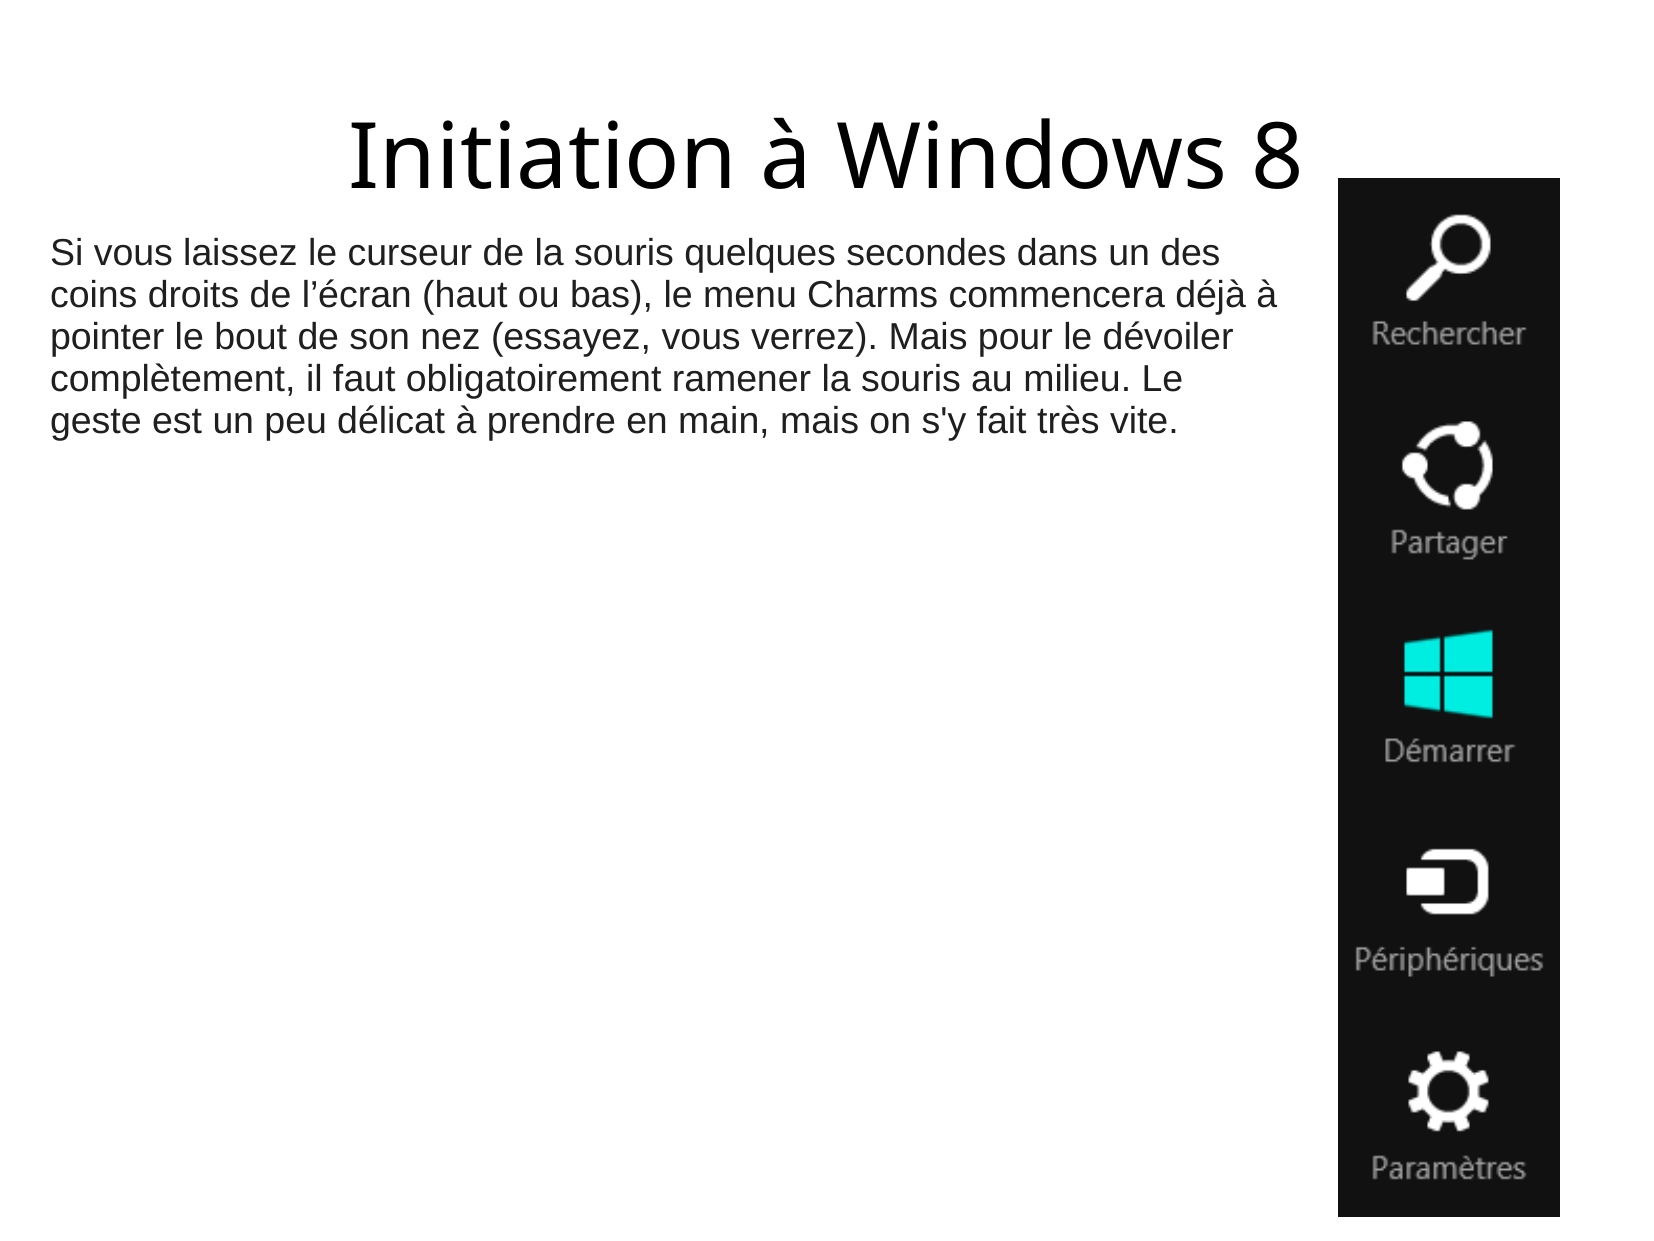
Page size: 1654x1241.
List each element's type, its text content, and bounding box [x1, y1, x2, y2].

title Initiation à Windows 8 [82, 49, 1571, 257]
text_box Si vous laissez le curseur de la souris quelques secondes dans un des coins droits de l’écran (haut ou bas), le menu Charms commencera déjà à pointer le bout de son nez (essayez, vous verrez). Mais pour le dévoiler complètement, il faut obligatoirement ramener la souris au milieu. Le geste est un peu délicat à prendre en main, mais on s'y fait très vite. [35, 224, 1300, 450]
picture [1338, 178, 1560, 1217]
